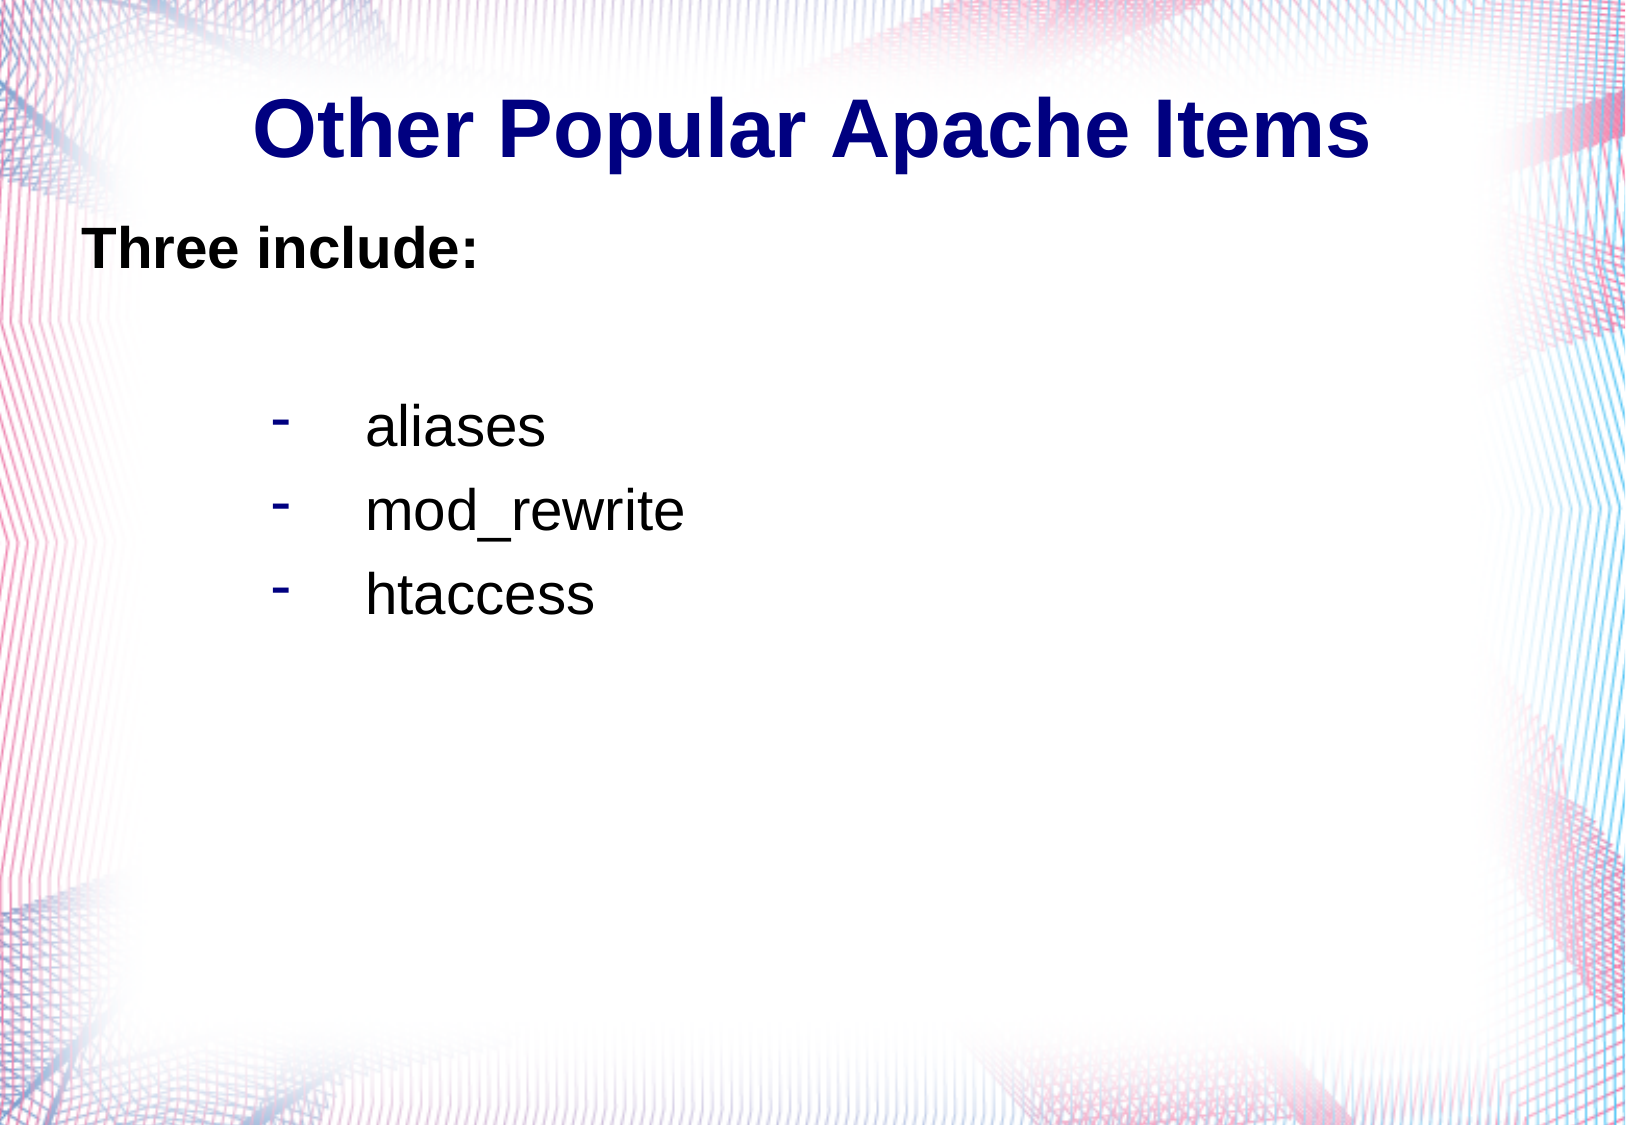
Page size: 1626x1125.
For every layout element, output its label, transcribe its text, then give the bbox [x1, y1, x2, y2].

picture [0, 0, 1626, 1125]
text_box Three include: aliases mod_rewrite htaccess [81, 214, 1560, 1063]
text_box Other Popular Apache Items [54, 44, 1571, 215]
